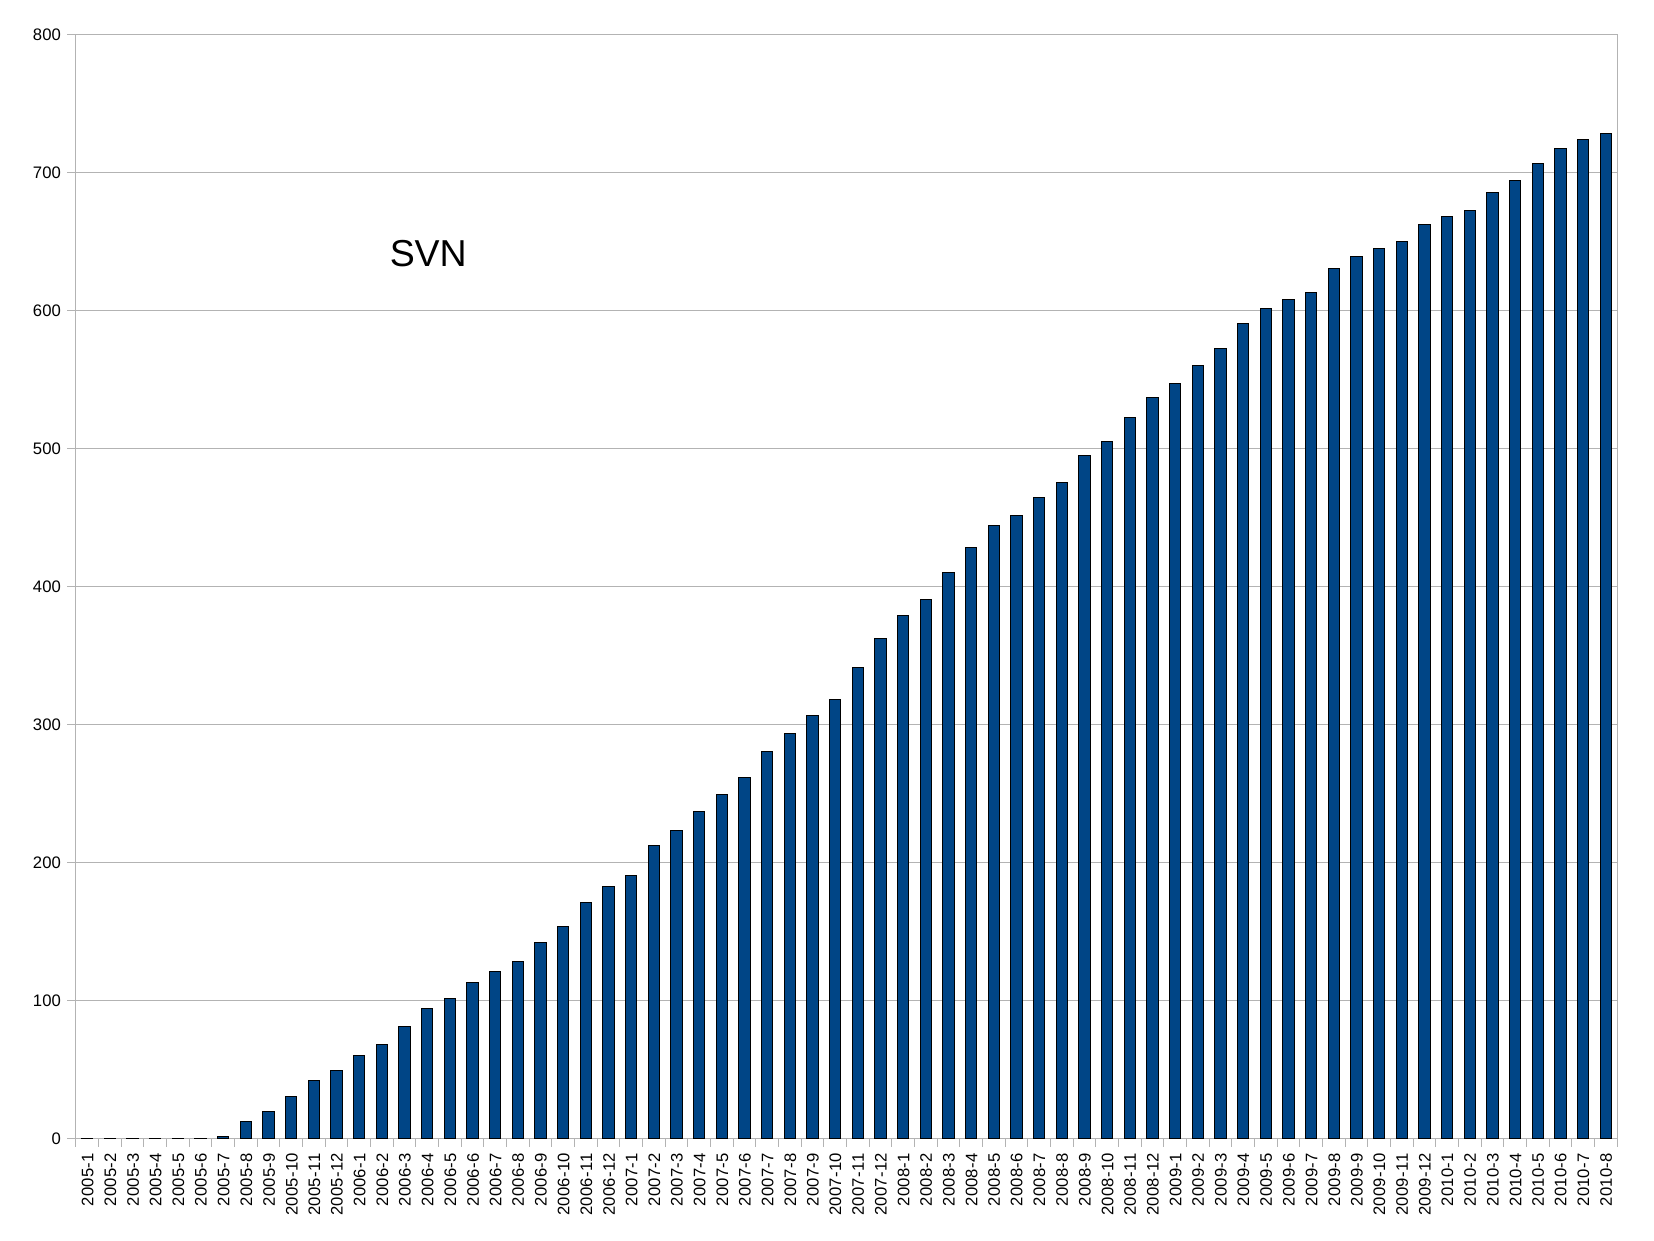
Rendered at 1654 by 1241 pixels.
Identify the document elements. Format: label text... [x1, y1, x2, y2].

chart [0, 0, 1651, 1241]
text_box SVN [375, 225, 482, 282]
